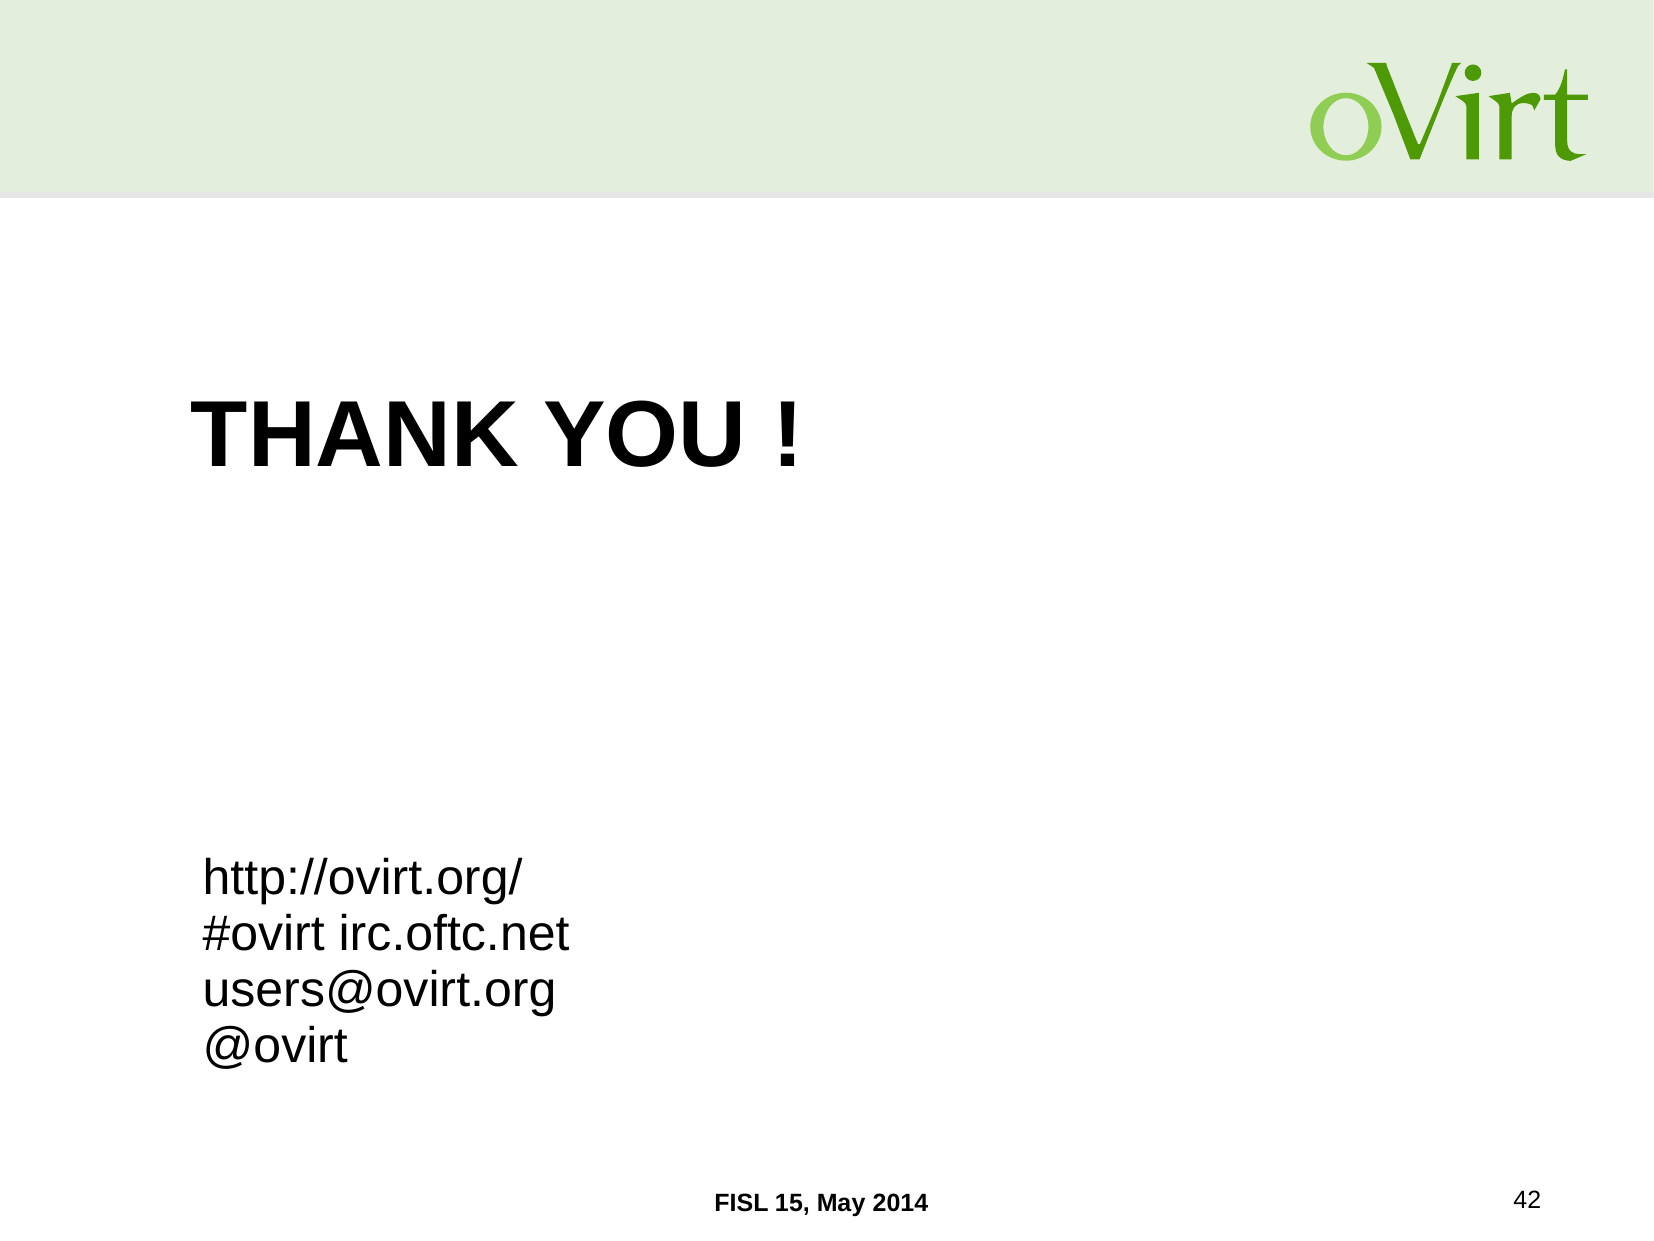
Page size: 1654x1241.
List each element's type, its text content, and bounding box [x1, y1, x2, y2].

text_box THANK YOU ! [175, 374, 1549, 510]
text_box http://ovirt.org/ #ovirt irc.oftc.net users@ovirt.org @ovirt [187, 842, 1561, 1081]
